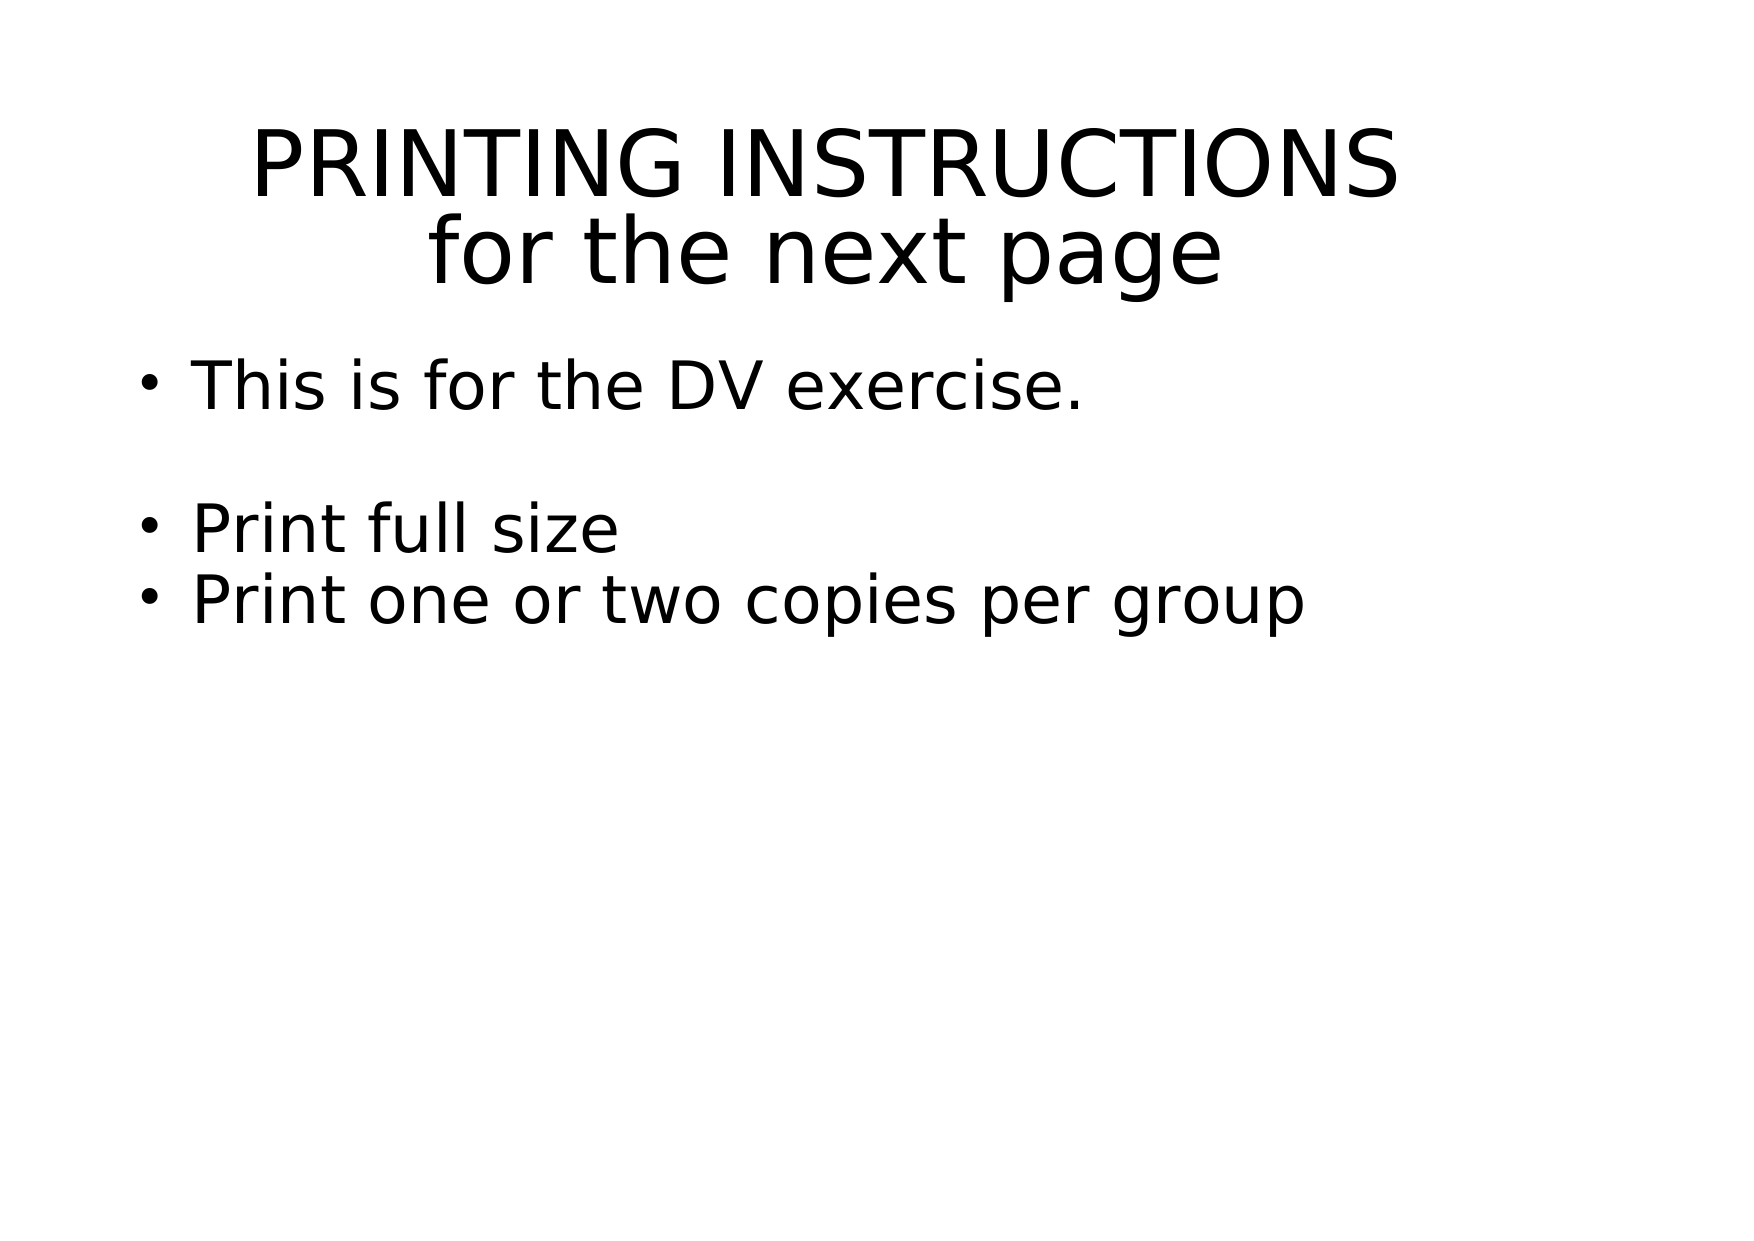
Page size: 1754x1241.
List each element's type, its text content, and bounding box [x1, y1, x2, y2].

title PRINTING INSTRUCTIONS for the next page [123, 109, 1530, 318]
list This is for the DV exercise. Print full size Print one or two copies per group [123, 357, 1530, 1135]
